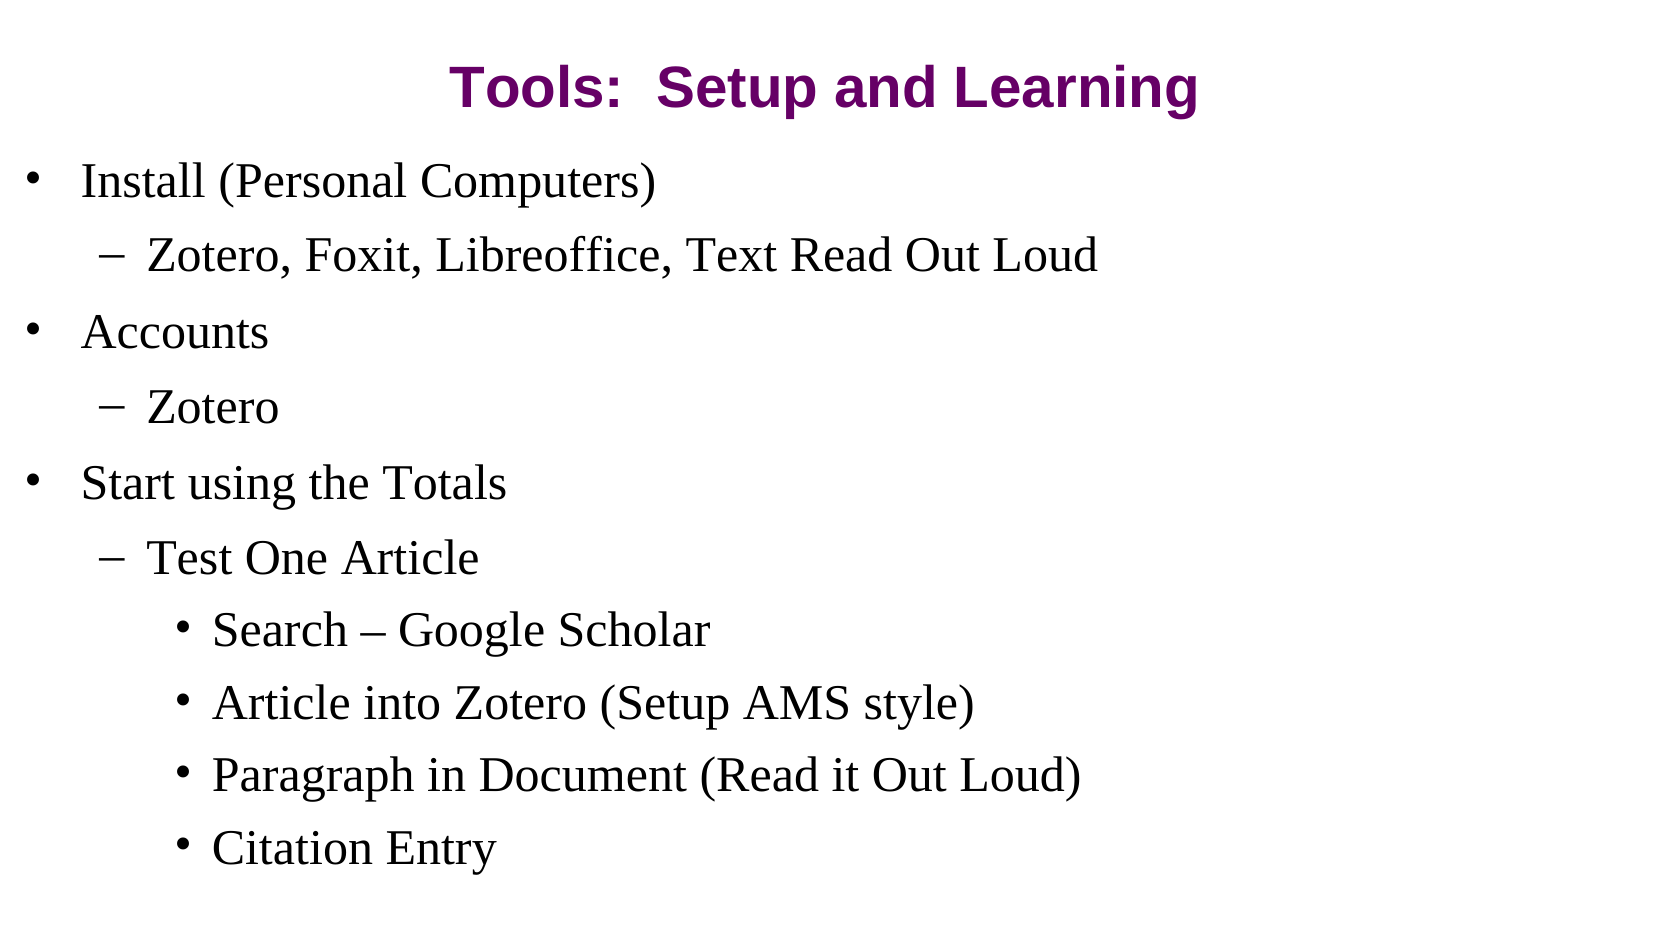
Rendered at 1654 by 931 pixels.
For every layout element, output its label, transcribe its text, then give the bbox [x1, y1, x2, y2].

list Install (Personal Computers) Zotero, Foxit, Libreoffice, Text Read Out Loud Accounts Zotero Start using the Totals Test One Article Search – Google Scholar Article into Zotero (Setup AMS style) Paragraph in Document (Read it Out Loud) Citation Entry [9, 139, 1156, 882]
title Tools: Setup and Learning [0, 41, 1654, 128]
